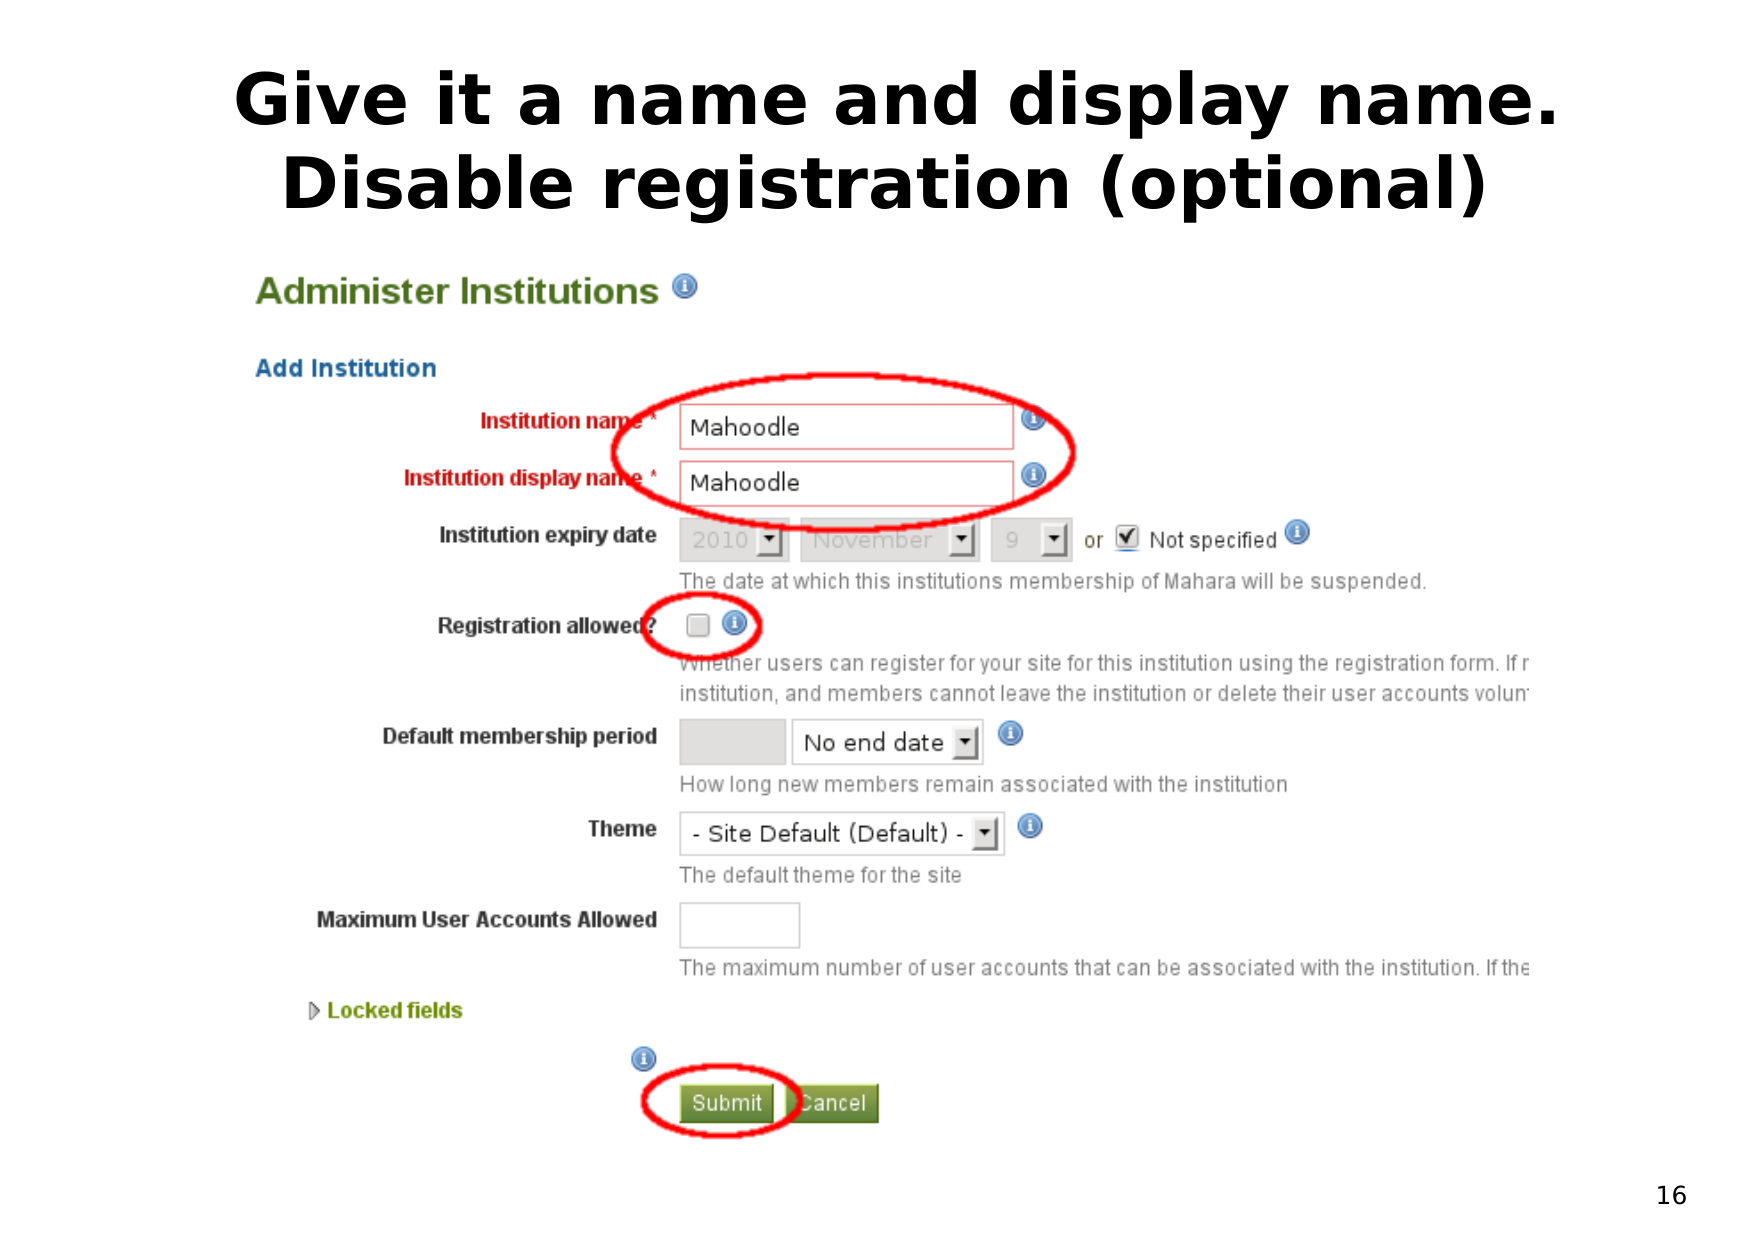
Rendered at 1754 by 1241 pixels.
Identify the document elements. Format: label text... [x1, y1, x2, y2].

picture [224, 265, 1529, 1152]
title Give it a name and display name. Disable registration (optional) [59, 45, 1713, 231]
